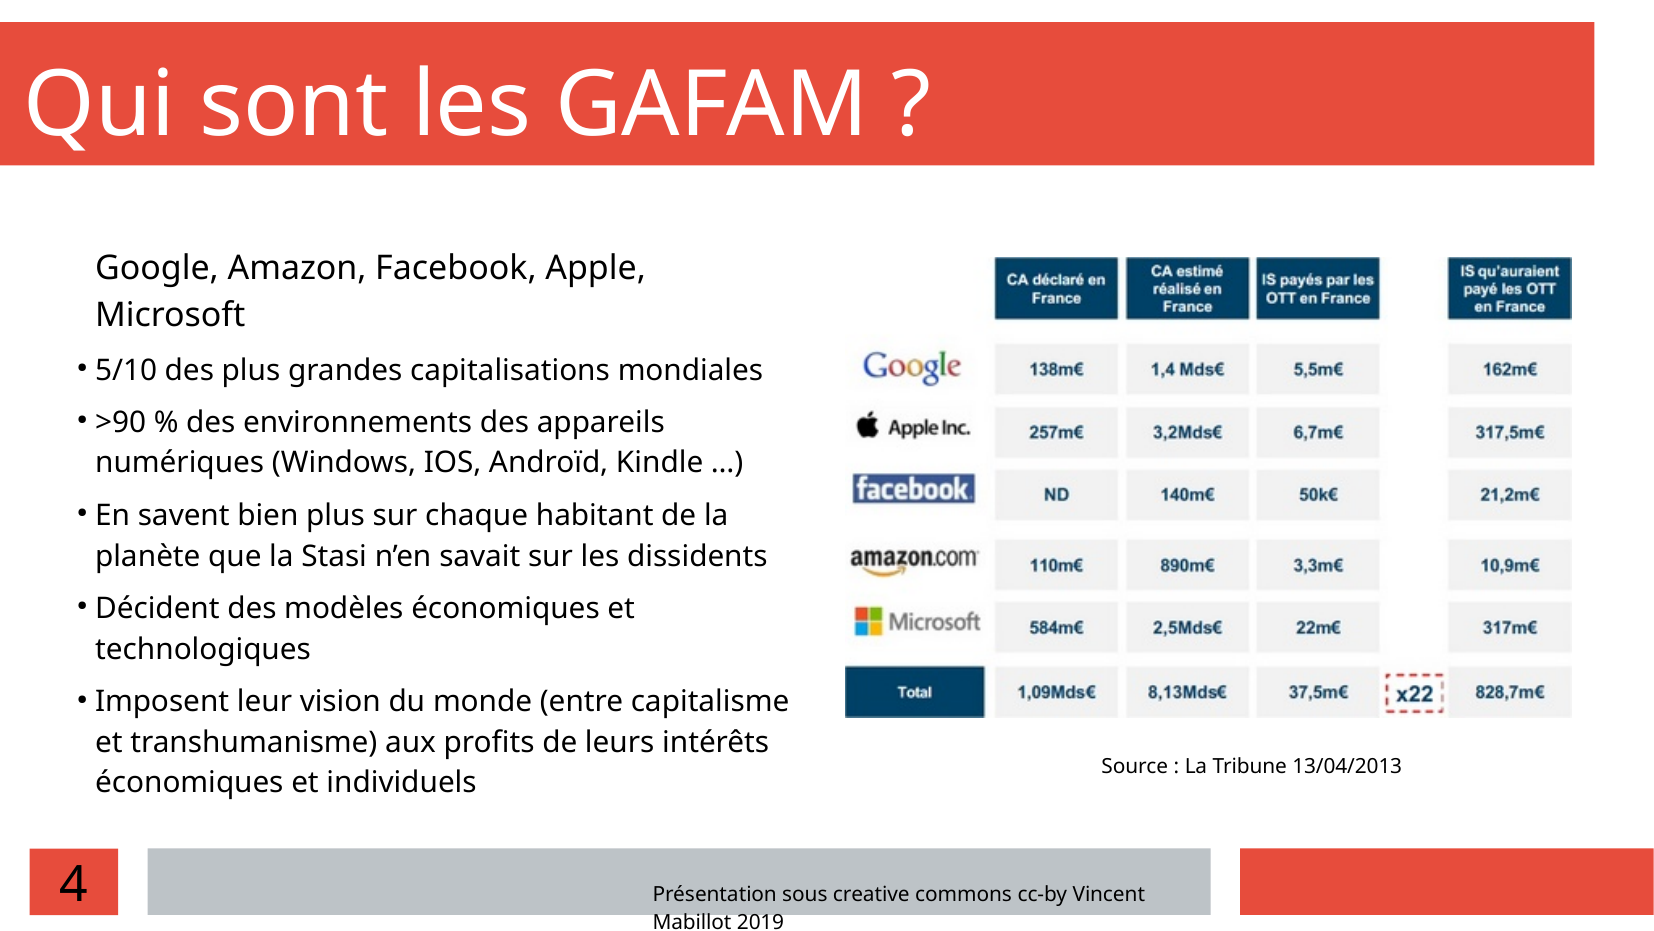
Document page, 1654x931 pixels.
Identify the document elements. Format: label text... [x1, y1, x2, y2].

list Google, Amazon, Facebook, Apple, Microsoft 5/10 des plus grandes capitalisations mondiales >90 % des environnements des appareils numériques (Windows, IOS, Androïd, Kindle …) En savent bien plus sur chaque habitant de la planète que la Stasi n’en savait sur les dissidents Décident des modèles économiques et technologiques Imposent leur vision du monde (entre capitalisme et transhumanisme) aux profits de leurs intérêts économiques et individuels [59, 243, 794, 820]
title Qui sont les GAFAM ? [23, 36, 1595, 164]
text_box Source : La Tribune 13/04/2013 [1086, 744, 1430, 782]
picture [845, 257, 1572, 718]
